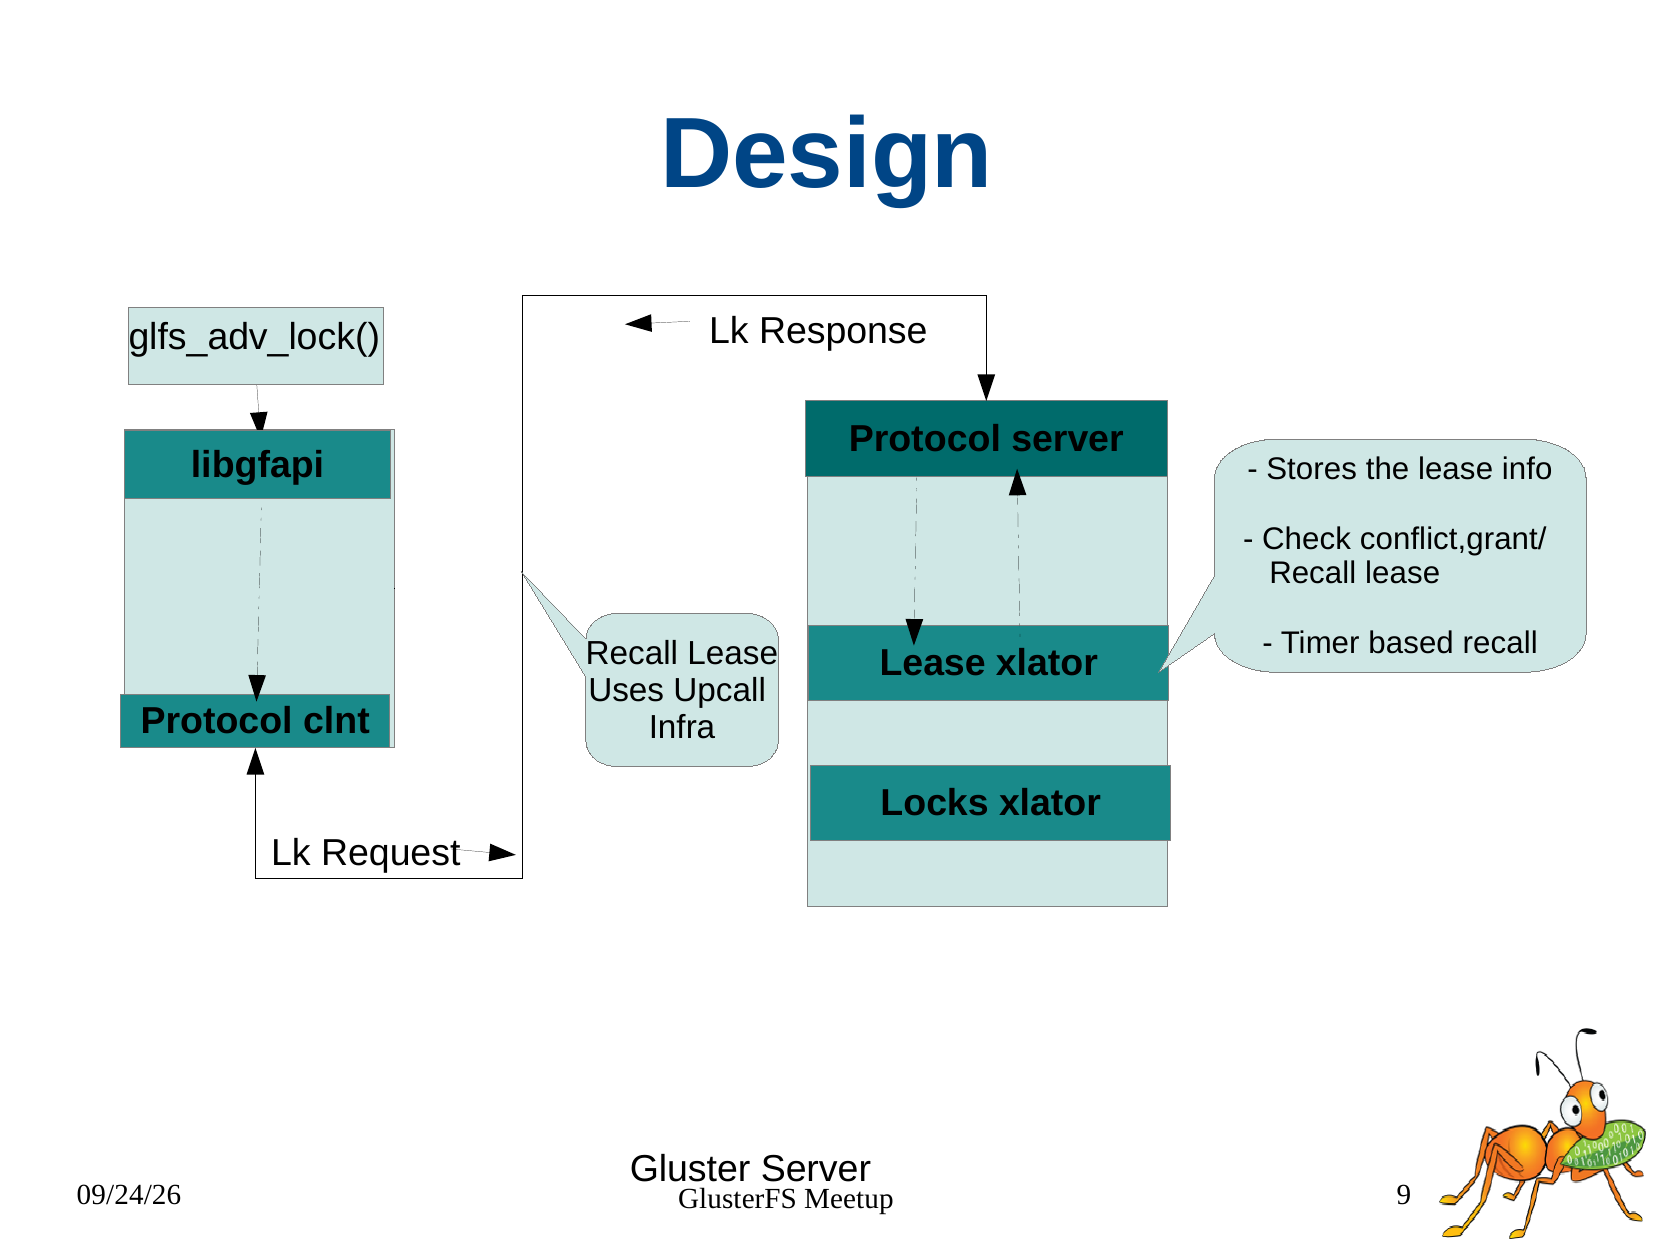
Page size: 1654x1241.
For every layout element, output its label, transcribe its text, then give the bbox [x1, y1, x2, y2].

text_box [124, 429, 395, 748]
text_box [128, 365, 384, 385]
text_box [807, 477, 1168, 907]
text_box Protocol clnt [120, 694, 390, 748]
text_box glfs_adv_lock() [113, 307, 406, 365]
text_box - Stores the lease info - Check conflict,grant/ Recall lease - Timer based recall [1158, 439, 1587, 673]
text_box Protocol server [805, 400, 1168, 477]
text_box Lease xlator [808, 625, 1169, 701]
text_box Gluster Server [615, 1140, 976, 1197]
title Design [82, 49, 1571, 257]
text_box Locks xlator [810, 765, 1171, 841]
text_box Lk Request [256, 823, 528, 911]
text_box Lk Response [694, 302, 987, 401]
text_box libgfapi [124, 430, 391, 499]
picture [1436, 1027, 1648, 1241]
text_box Recall Lease Uses Upcall Infra [521, 571, 779, 767]
